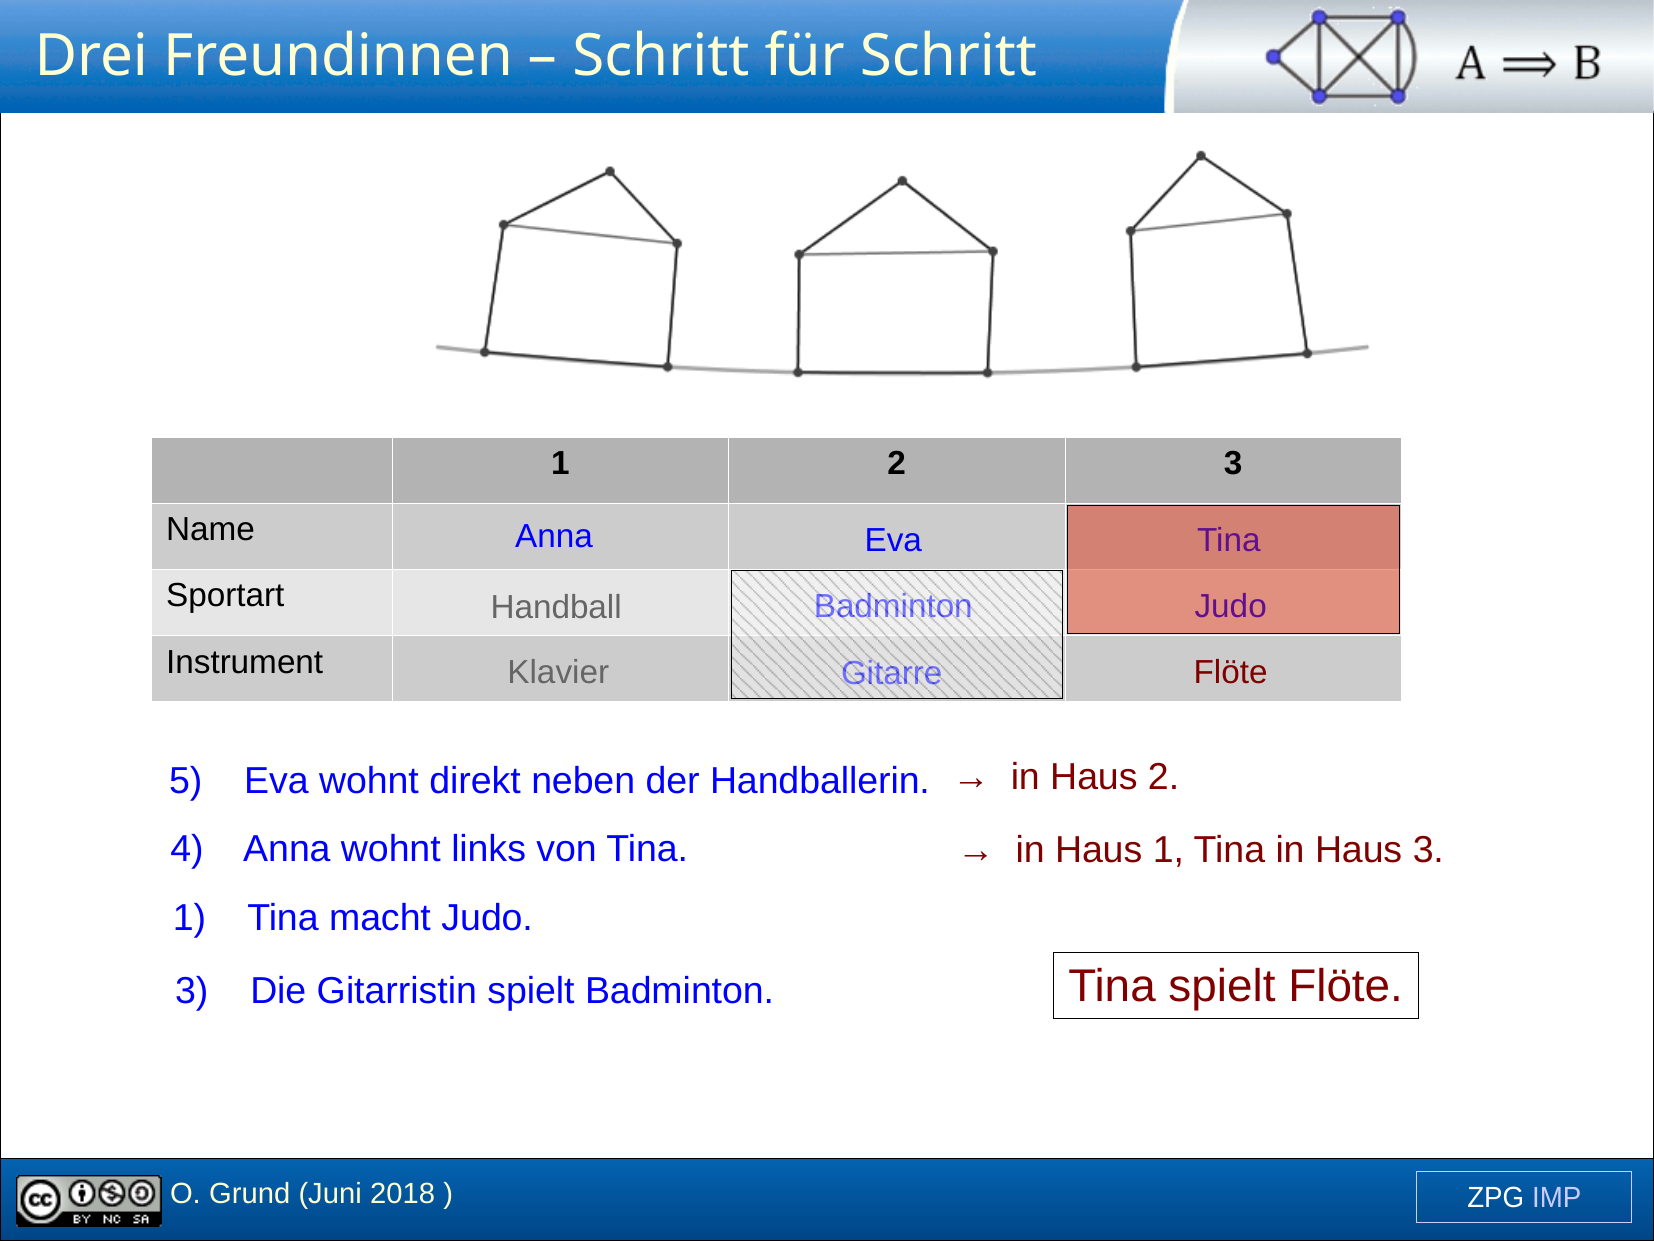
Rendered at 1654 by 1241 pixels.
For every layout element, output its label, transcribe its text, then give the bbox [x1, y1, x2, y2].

text_box 1) Tina macht Judo. [63, 888, 1147, 946]
table_cell [393, 636, 728, 701]
table_cell Name [152, 504, 392, 569]
picture [407, 145, 1392, 385]
text_box Klavier [492, 646, 625, 699]
table_cell [393, 570, 728, 635]
table_cell [1066, 636, 1401, 701]
table_header 1 [393, 438, 728, 503]
text_box [731, 570, 1063, 699]
text_box Anna [500, 510, 608, 563]
text_box 3) Die Gitarristin spielt Badminton. [65, 962, 1149, 1020]
text_box Tina spielt Flöte. [1053, 952, 1419, 1019]
table_header 2 [729, 438, 1065, 503]
picture [0, 0, 1654, 113]
text_box Handball [475, 581, 637, 634]
table_cell Instrument [152, 636, 392, 701]
text_box Flöte [1178, 646, 1311, 699]
picture [16, 1175, 162, 1227]
text_box → in Haus 2. [937, 748, 1195, 805]
table_cell [729, 504, 1065, 569]
text_box Eva [849, 513, 937, 566]
text_box [1067, 505, 1400, 634]
text_box → in Haus 1, Tina in Haus 3. [942, 821, 1460, 879]
text_box 5) Eva wohnt direkt neben der Handballerin. [60, 751, 1143, 809]
table_cell Sportart [152, 570, 392, 635]
table_header [152, 438, 392, 503]
table_header 3 [1066, 438, 1401, 503]
title Drei Freundinnen – Schritt für Schritt [34, 14, 1151, 92]
table_cell [393, 504, 728, 569]
text_box 4) Anna wohnt links von Tina. [61, 820, 1145, 878]
